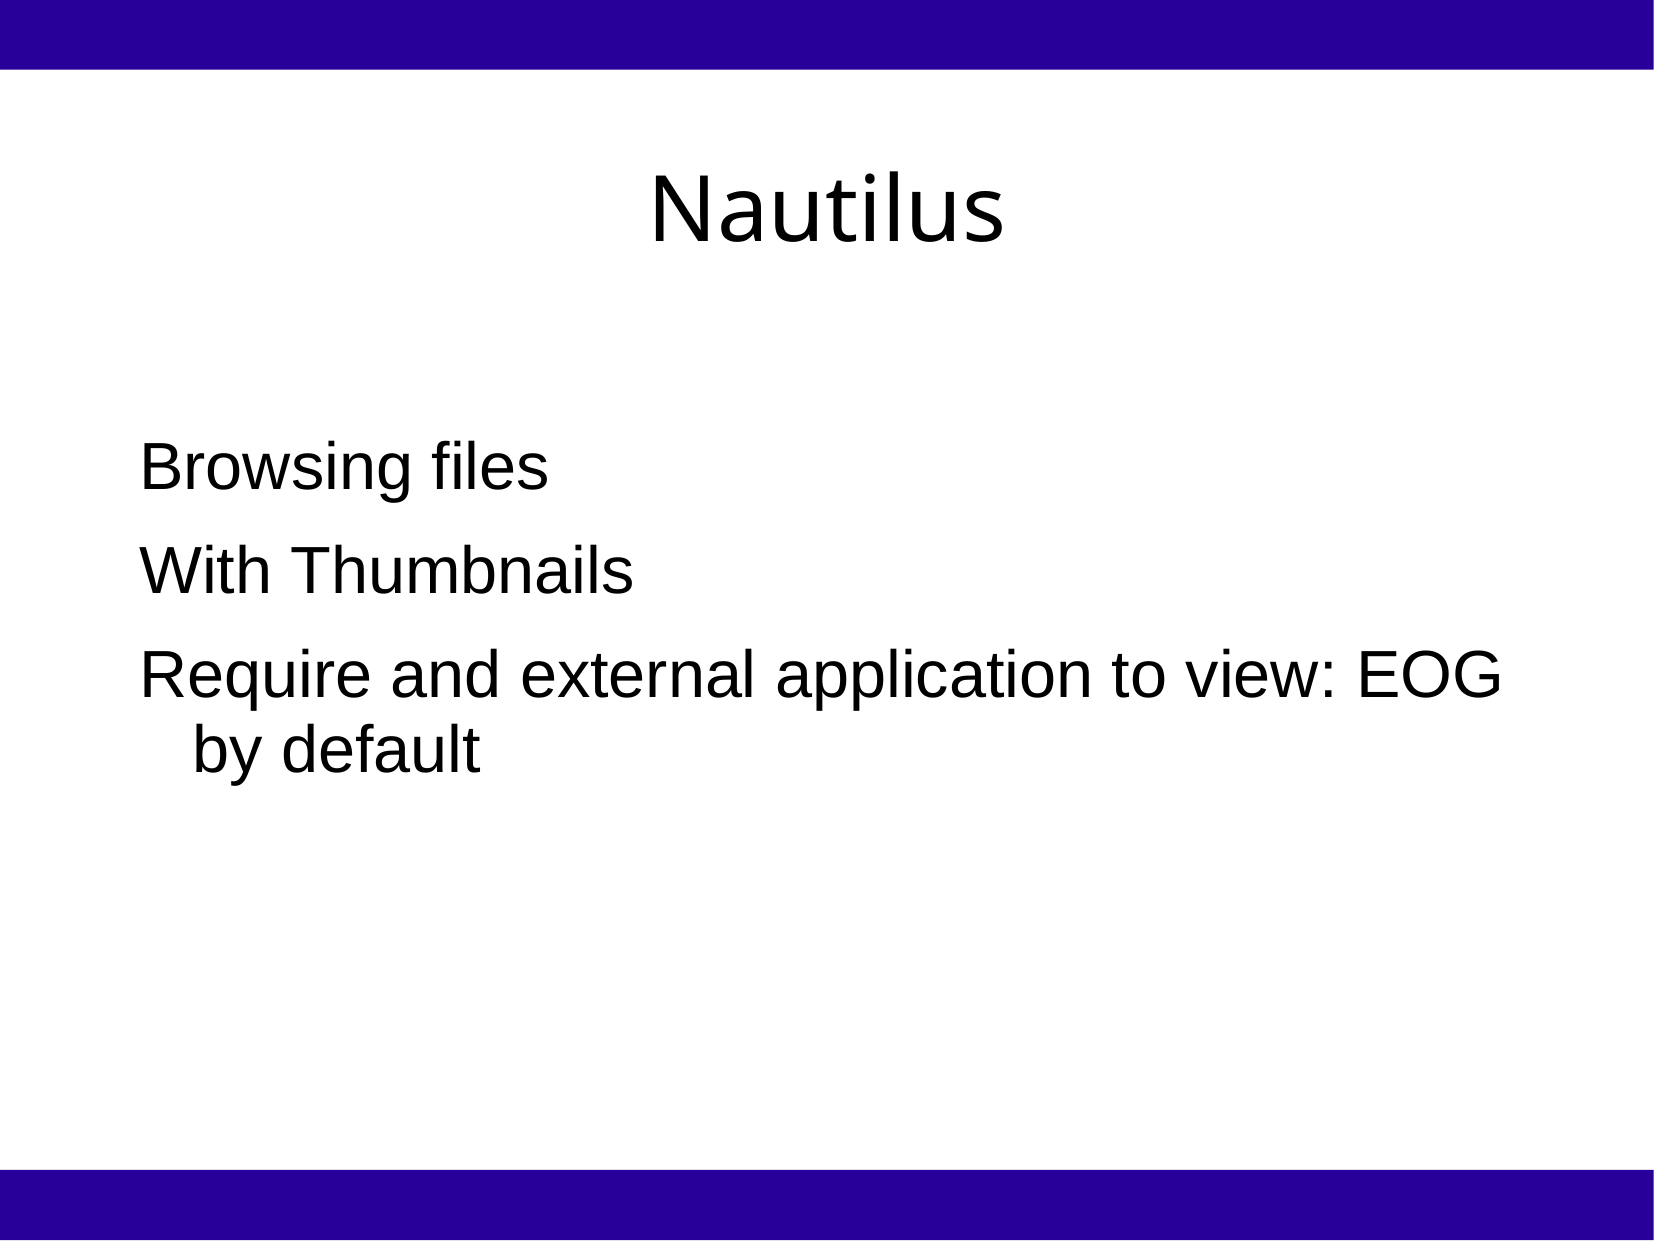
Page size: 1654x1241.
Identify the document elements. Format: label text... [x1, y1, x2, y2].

title Nautilus [121, 102, 1534, 311]
list Browsing files With Thumbnails Require and external application to view: EOG by default [121, 428, 1538, 1127]
